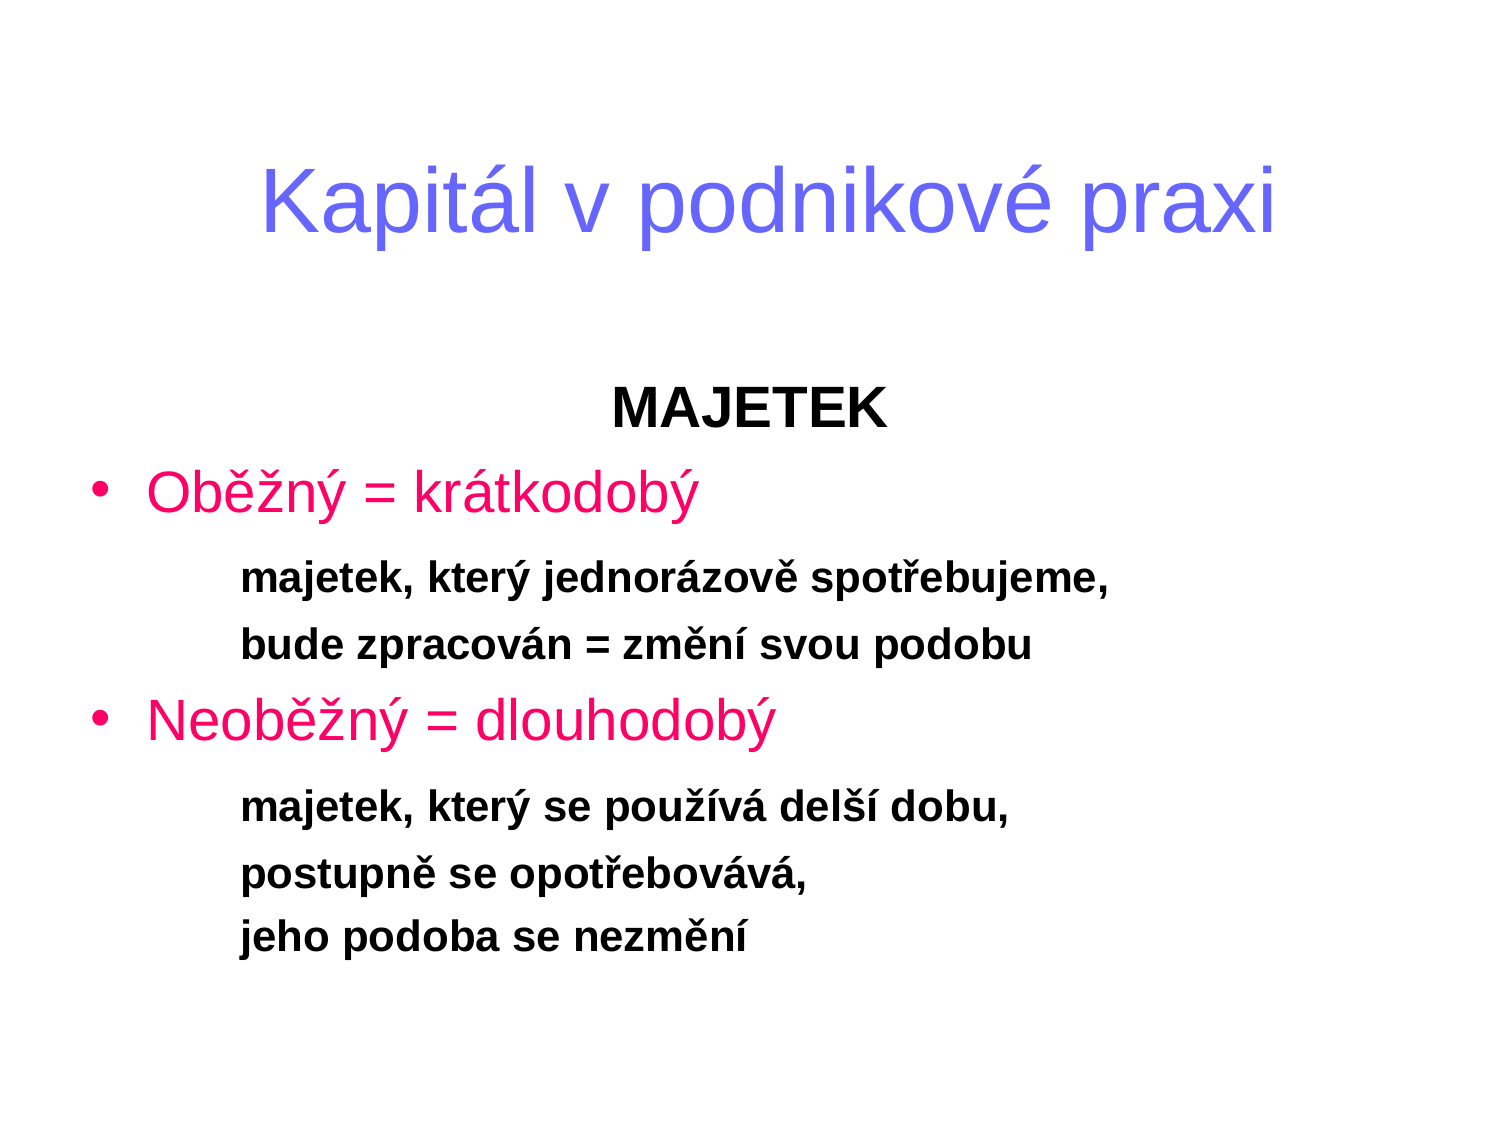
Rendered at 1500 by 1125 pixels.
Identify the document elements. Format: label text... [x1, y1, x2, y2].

title Kapitál v podnikové praxi [76, 101, 1427, 290]
list MAJETEK Oběžný = krátkodobý majetek, který jednorázově spotřebujeme, bude zpracován = změní svou podobu Neoběžný = dlouhodobý majetek, který se používá delší dobu, postupně se opotřebovává, jeho podoba se nezmění [75, 361, 1426, 1006]
